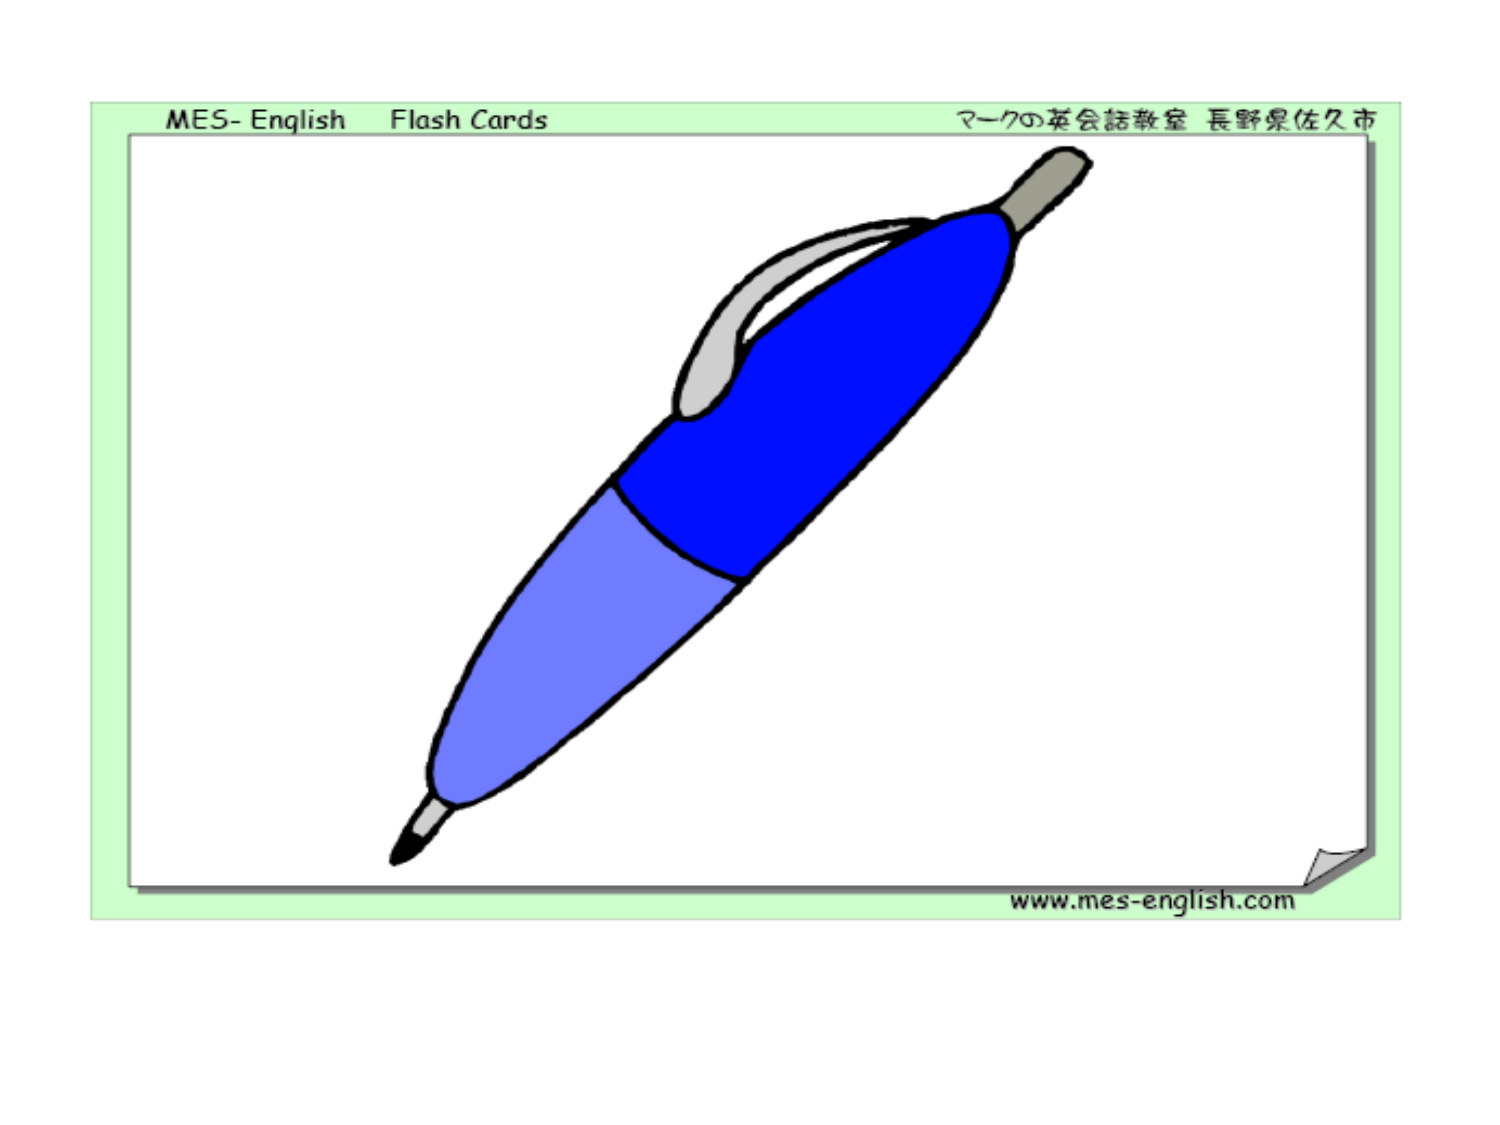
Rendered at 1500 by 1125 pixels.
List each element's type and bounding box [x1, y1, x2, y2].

picture [67, 83, 1415, 938]
